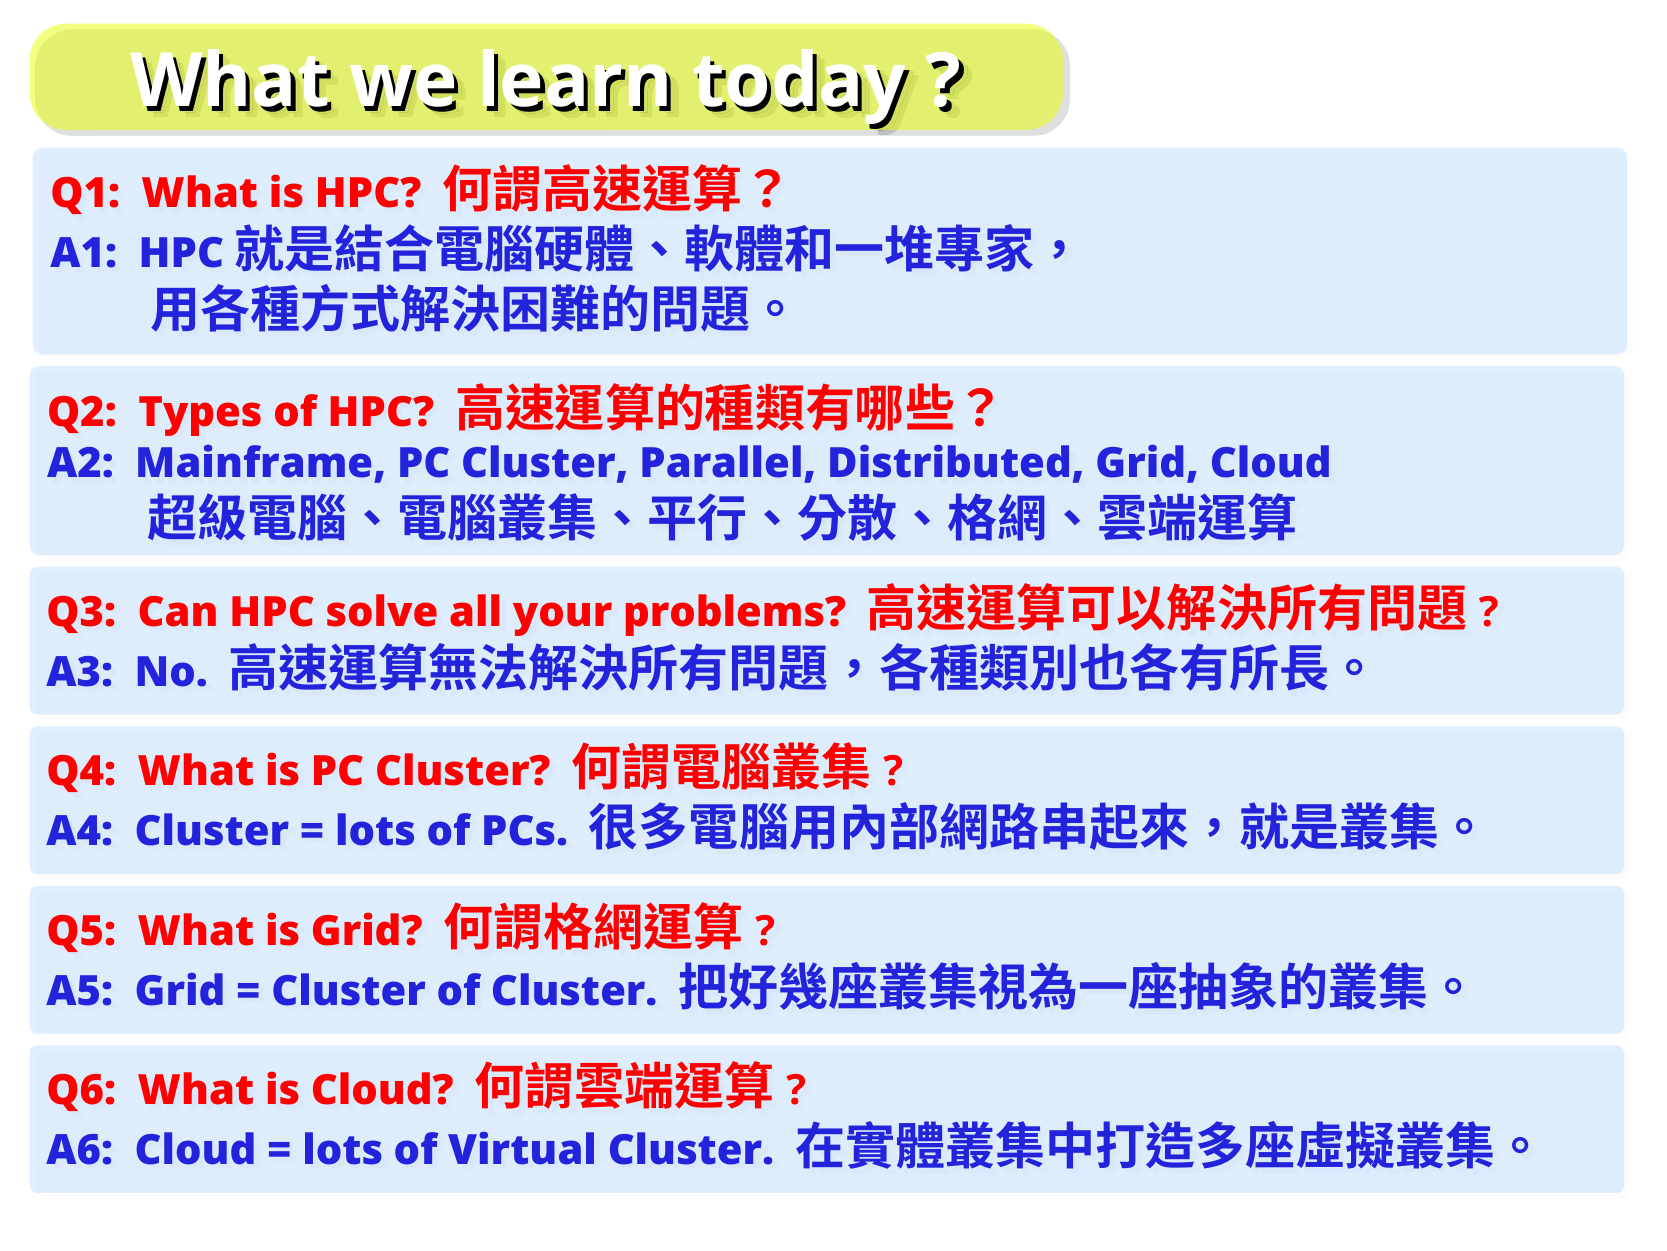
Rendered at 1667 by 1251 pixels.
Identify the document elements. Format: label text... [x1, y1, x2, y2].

text_box Q5: What is Grid? 何謂格網運算? A5: Grid = Cluster of Cluster. 把好幾座叢集視為一座抽象的叢集。 [29, 885, 1625, 1034]
text_box Q1: What is HPC? 何謂高速運算？ A1: HPC就是結合電腦硬體、軟體和一堆專家， 用各種方式解決困難的問題。 [32, 147, 1628, 355]
text_box Q2: Types of HPC? 高速運算的種類有哪些？ A2: Mainframe, PC Cluster, Parallel, Distributed, Grid, Cloud 超級電腦、電腦叢集、平行、分散、格網、雲端運算 [29, 366, 1625, 556]
text_box Q3: Can HPC solve all your problems? 高速運算可以解決所有問題? A3: No. 高速運算無法解決所有問題，各種類別也各有所長。 [29, 566, 1625, 715]
text_box Q4: What is PC Cluster? 何謂電腦叢集? A4: Cluster = lots of PCs. 很多電腦用內部網路串起來，就是叢集。 [29, 726, 1625, 875]
text_box What we learn today ? [29, 23, 1064, 130]
text_box Q6: What is Cloud? 何謂雲端運算? A6: Cloud = lots of Virtual Cluster. 在實體叢集中打造多座虛擬叢集。 [29, 1045, 1625, 1193]
